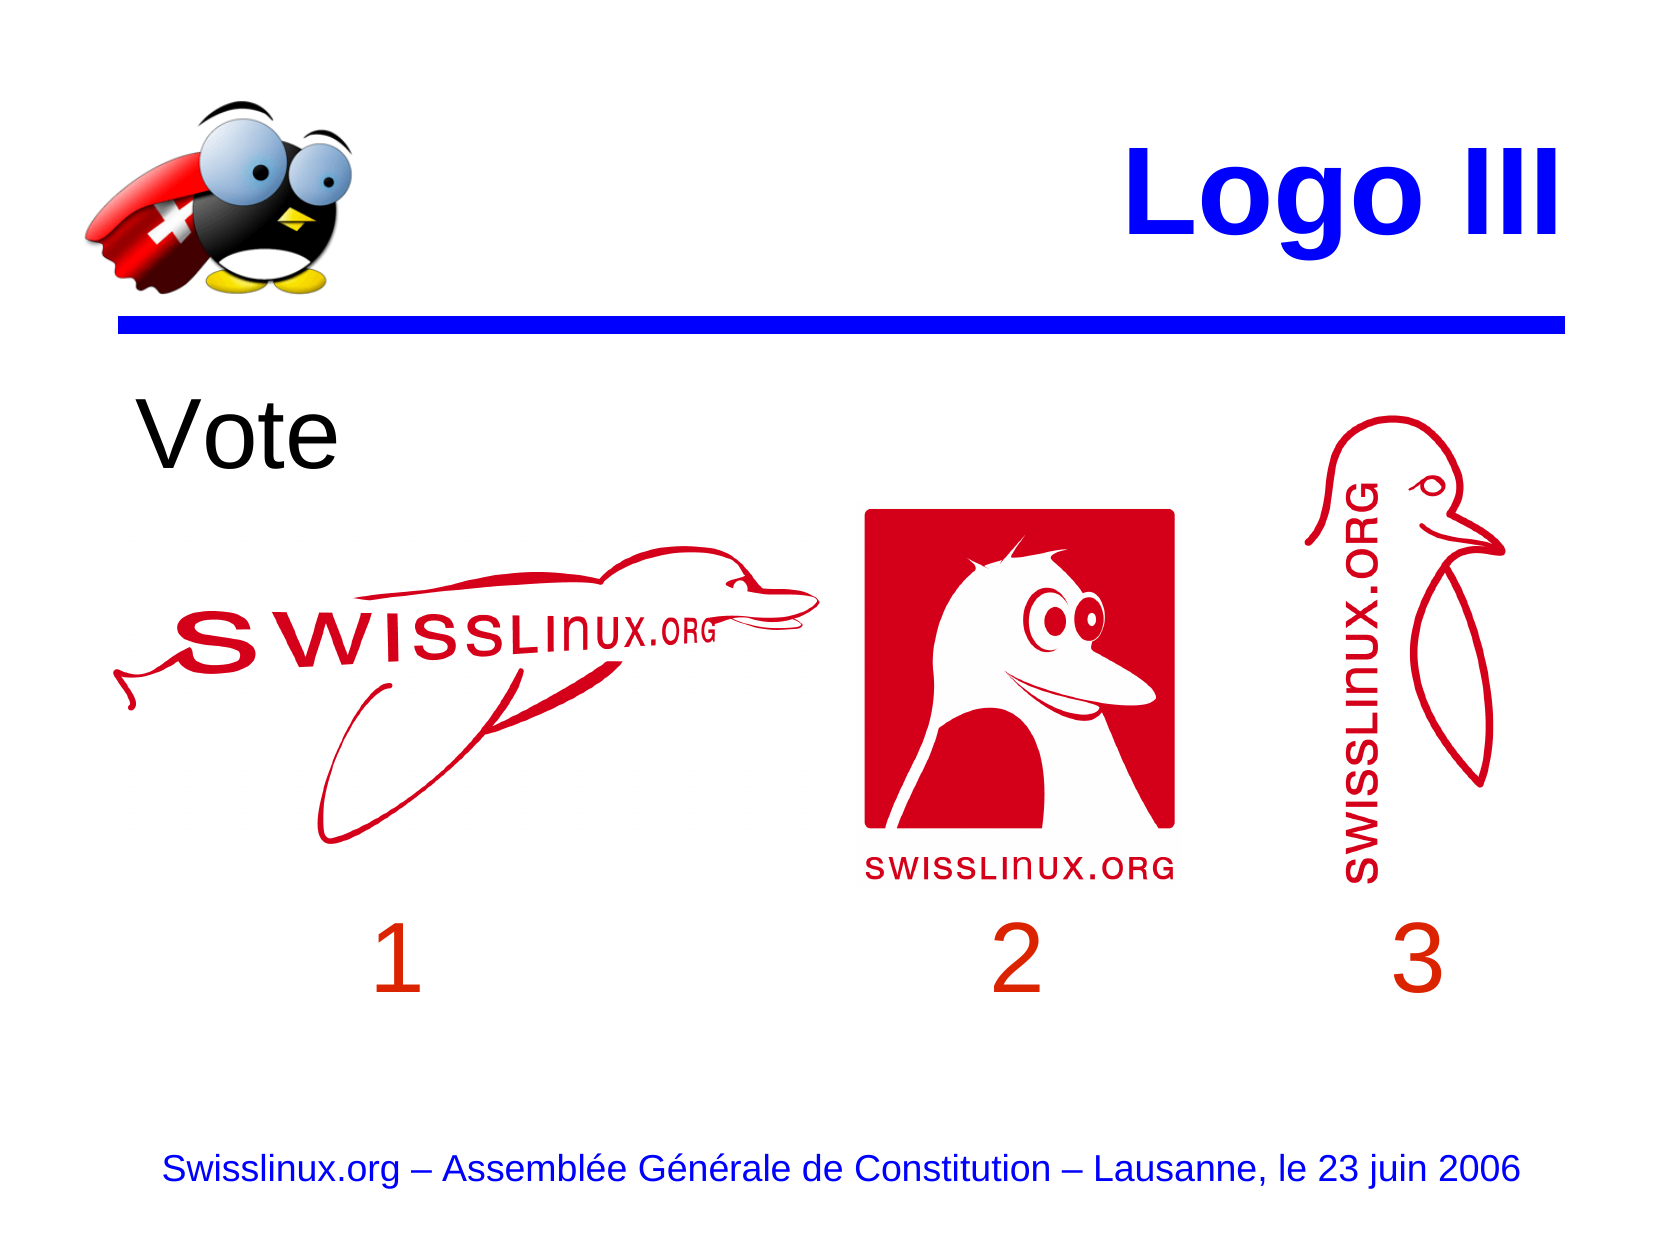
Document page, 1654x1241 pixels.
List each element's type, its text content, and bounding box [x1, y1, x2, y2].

text_box 2 [974, 894, 1063, 1034]
text_box 3 [1375, 894, 1465, 1034]
title Logo III [383, 88, 1565, 296]
text_box Swisslinux.org – Assemblée Générale de Constitution – Lausanne, le 23 juin 2006 [118, 1131, 1565, 1211]
picture [109, 531, 827, 857]
picture [1299, 413, 1536, 886]
picture [856, 501, 1182, 886]
list Vote [118, 377, 1565, 502]
text_box 1 [354, 894, 443, 1034]
picture [81, 99, 355, 296]
